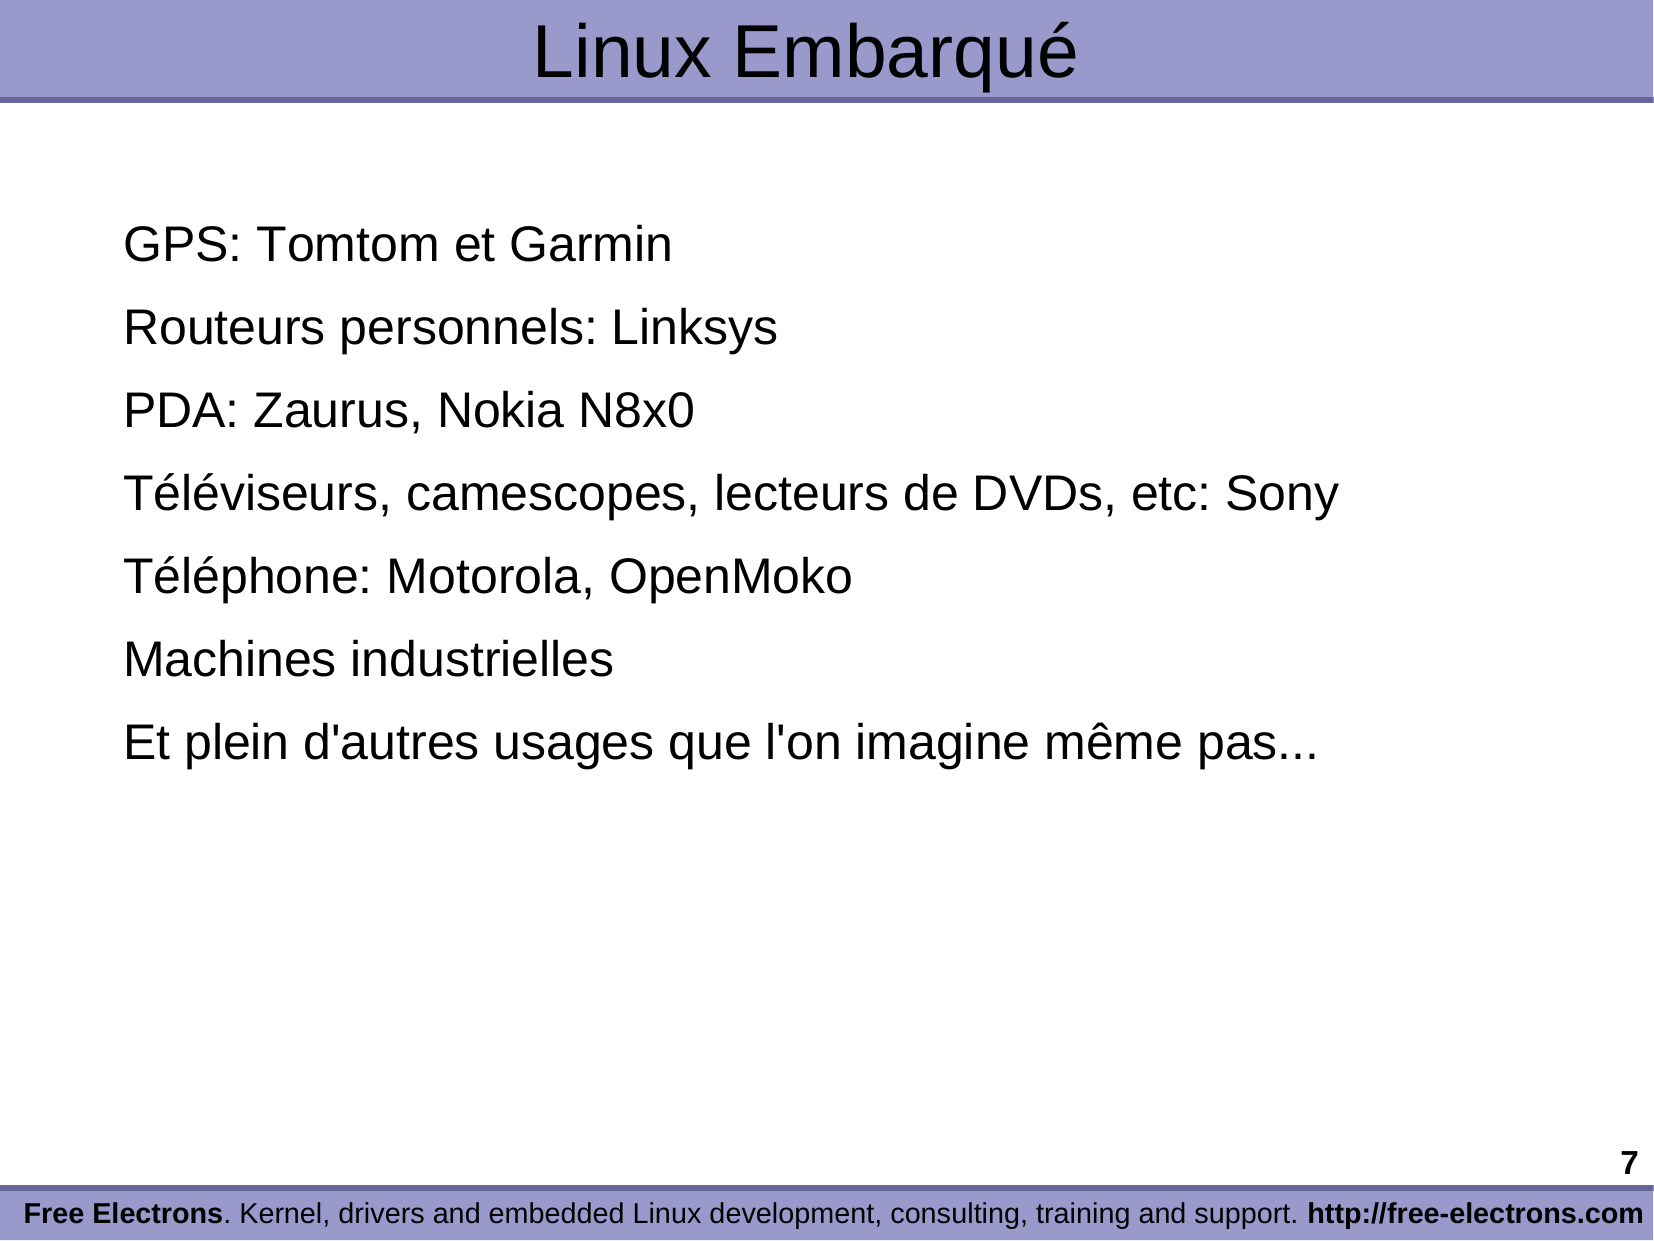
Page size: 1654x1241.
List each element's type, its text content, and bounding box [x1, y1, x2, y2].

list GPS: Tomtom et Garmin Routeurs personnels: Linksys PDA: Zaurus, Nokia N8x0 Téléviseurs, camescopes, lecteurs de DVDs, etc: Sony Téléphone: Motorola, OpenMoko Machines industrielles Et plein d'autres usages que l'on imagine même pas... [105, 216, 1518, 1066]
title Linux Embarqué [60, 4, 1551, 98]
